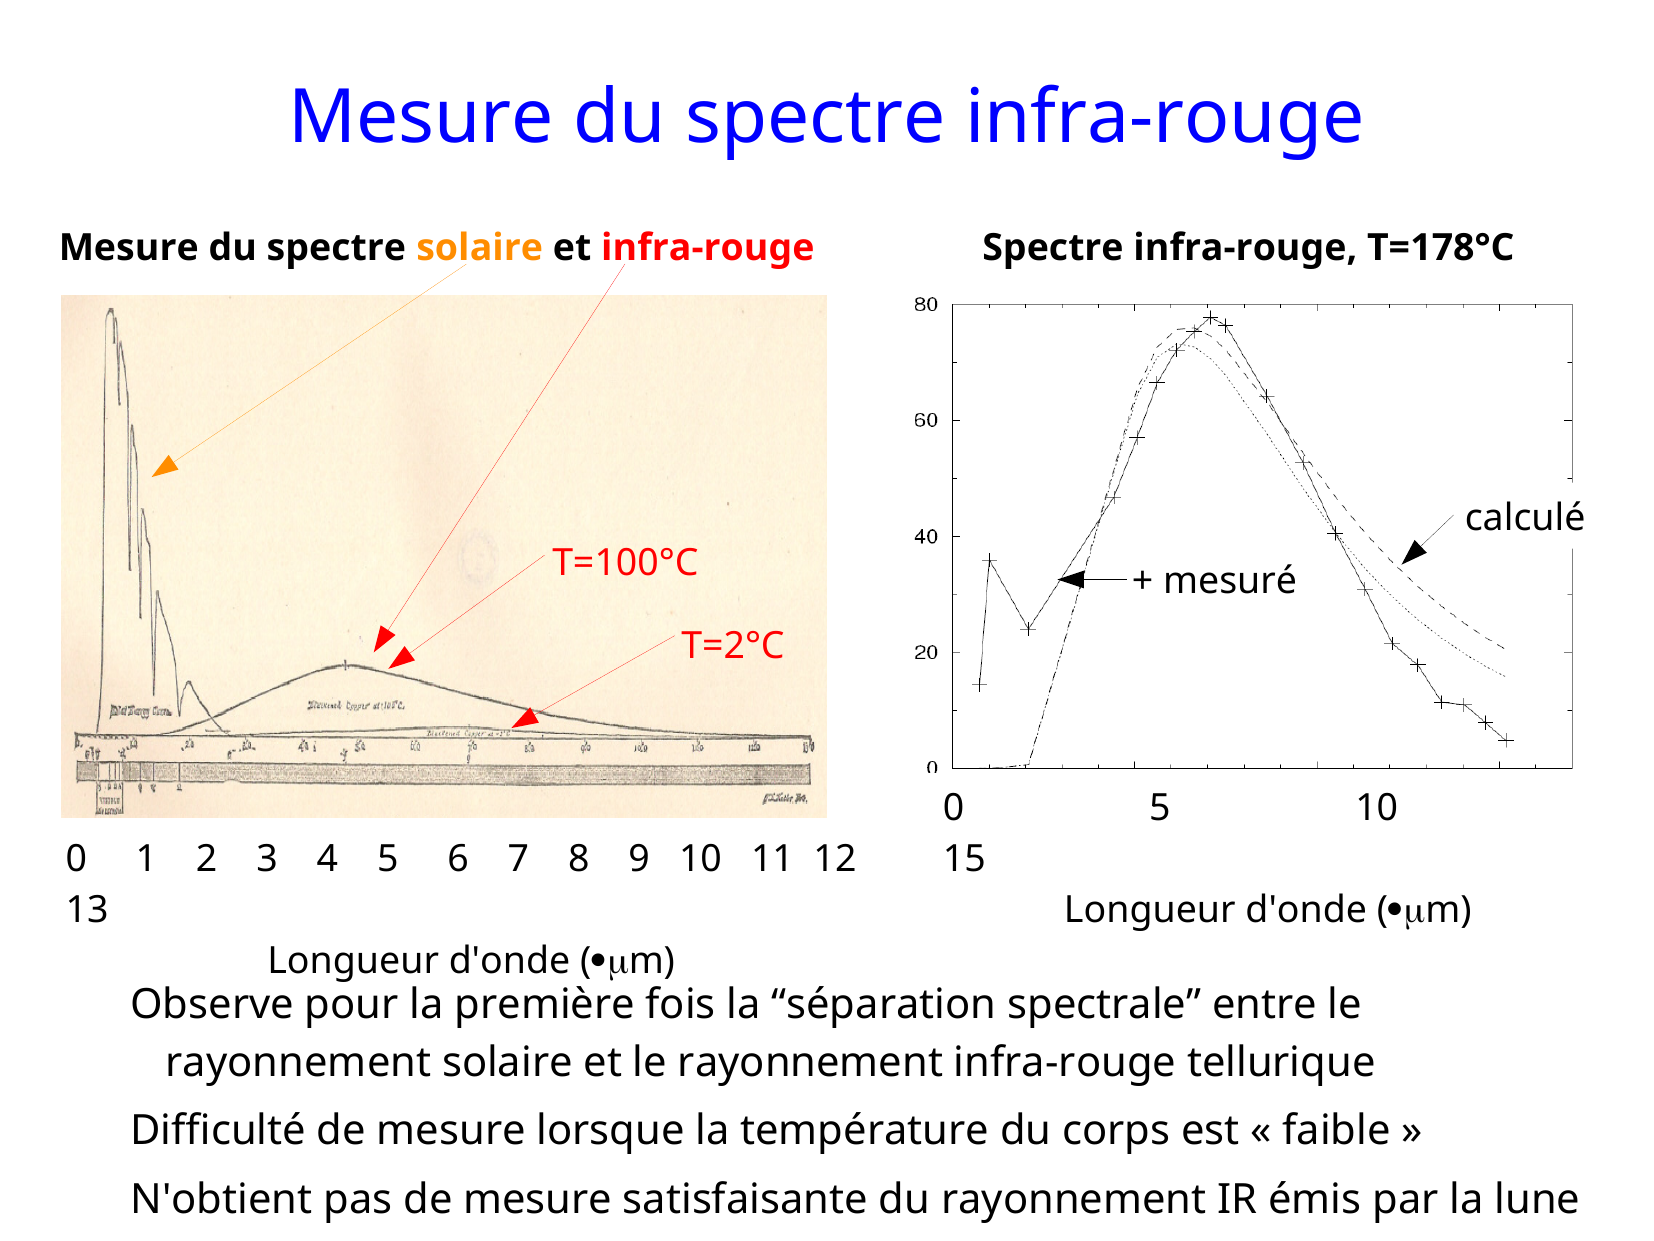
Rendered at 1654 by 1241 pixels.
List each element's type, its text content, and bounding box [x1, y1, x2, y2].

picture [897, 287, 1582, 802]
title Mesure du spectre infra-rouge [82, 21, 1571, 206]
text_box + mesuré [1110, 546, 1319, 605]
text_box Observe pour la première fois la “séparation spectrale” entre le rayonnement solaire et le rayonnement infra-rouge tellurique Difficulté de mesure lorsque la température du corps est « faible » N'obtient pas de mesure satisfaisante du rayonnement IR émis par la lune [80, 909, 1599, 1188]
text_box calculé [1435, 482, 1615, 541]
text_box 0 1 2 3 4 5 6 7 8 9 10 11 12 13 Longueur d'onde (m) [50, 824, 892, 932]
text_box T=100°C [536, 527, 715, 586]
picture [61, 295, 827, 818]
text_box Mesure du spectre solaire et infra-rouge [31, 212, 842, 280]
text_box T=2°C [643, 611, 823, 670]
text_box 0 5 10 15 Longueur d'onde (m) [928, 773, 1608, 880]
text_box Spectre infra-rouge, T=178°C [843, 212, 1654, 280]
